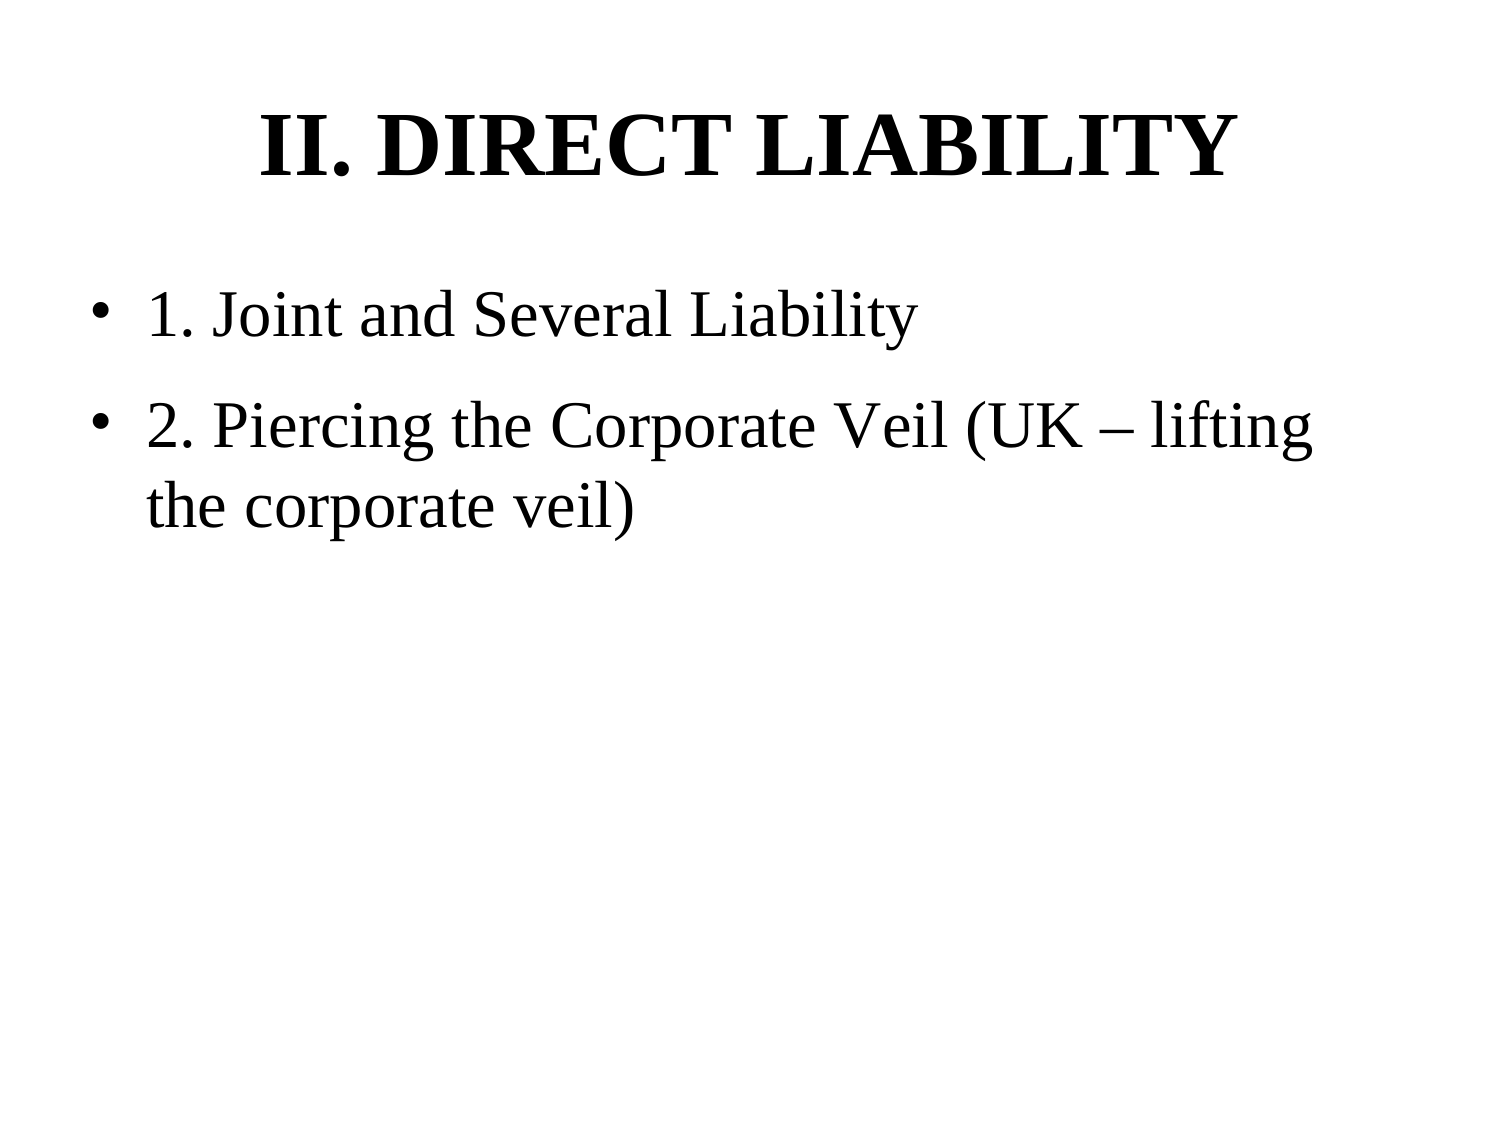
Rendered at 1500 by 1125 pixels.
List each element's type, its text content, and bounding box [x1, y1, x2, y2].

title II. DIRECT LIABILITY [75, 45, 1426, 233]
list 1. Joint and Several Liability 2. Piercing the Corporate Veil (UK – lifting the corporate veil) [75, 262, 1426, 1005]
